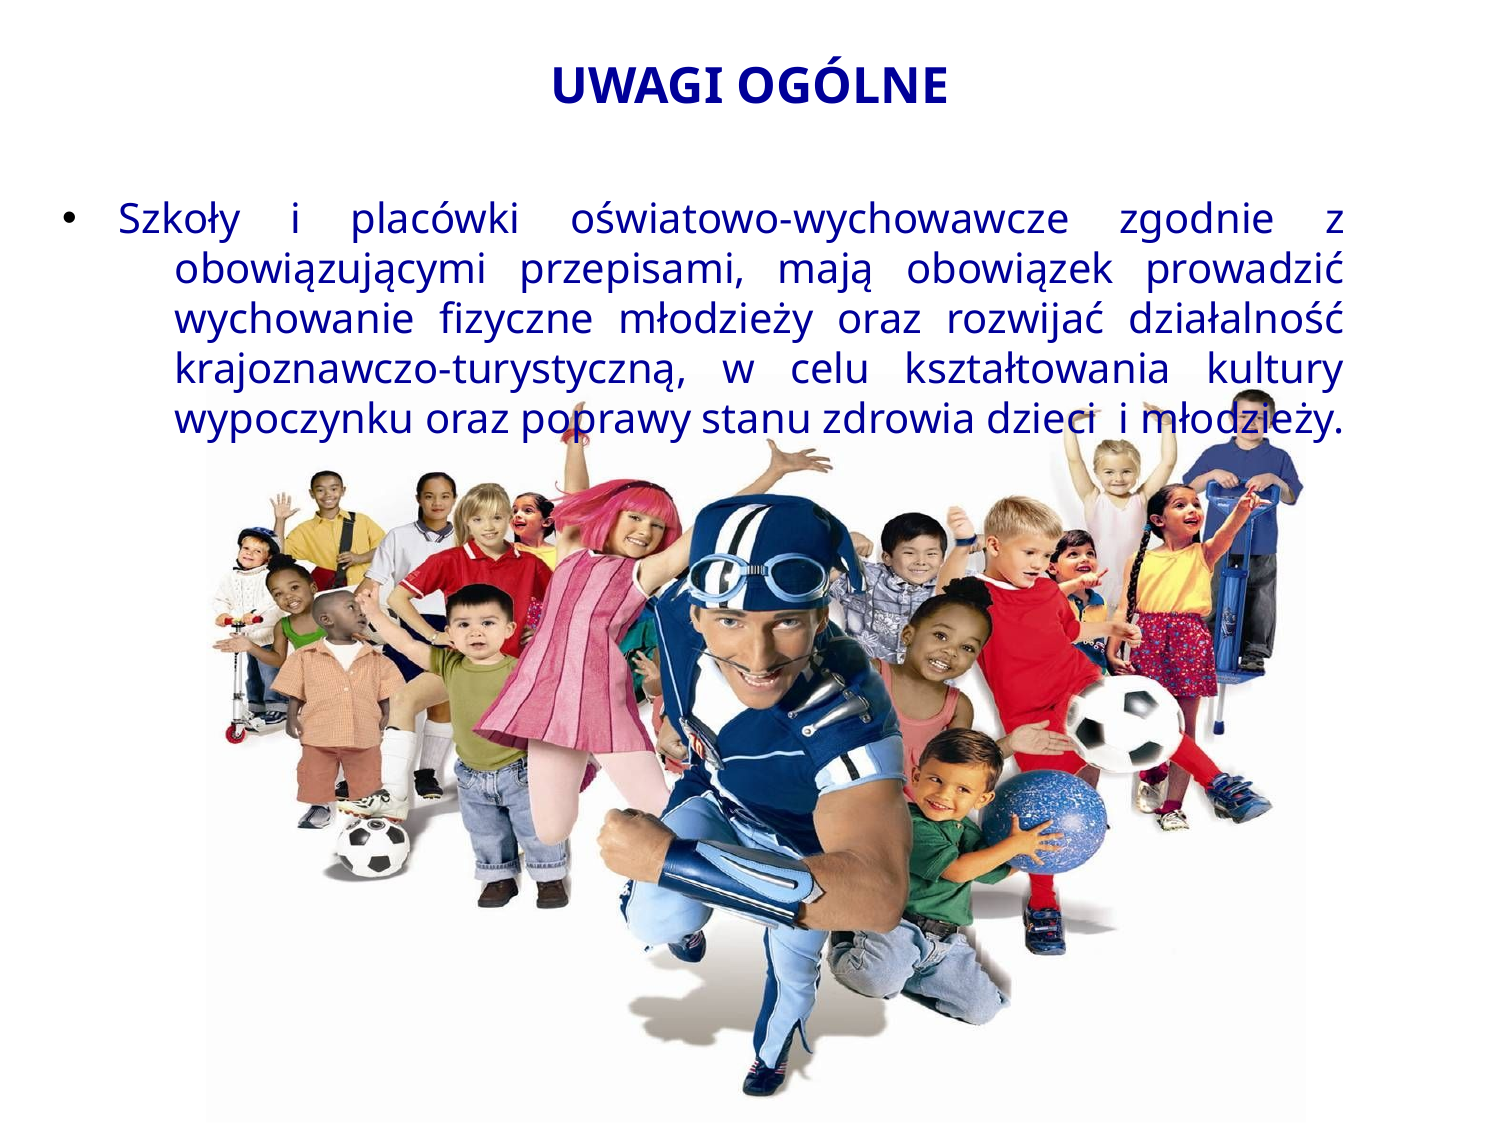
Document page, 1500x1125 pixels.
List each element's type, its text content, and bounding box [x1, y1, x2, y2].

title UWAGI OGÓLNE [75, 45, 1426, 184]
picture [206, 780, 1306, 1123]
list Szkoły i placówki oświatowo-wychowawcze zgodnie z obowiązującymi przepisami, mają obowiązek prowadzić wychowanie fizyczne młodzieży oraz rozwijać działalność krajoznawczo-turystyczną, w celu kształtowania kultury wypoczynku oraz poprawy stanu zdrowia dzieci i młodzieży. [47, 184, 1465, 780]
